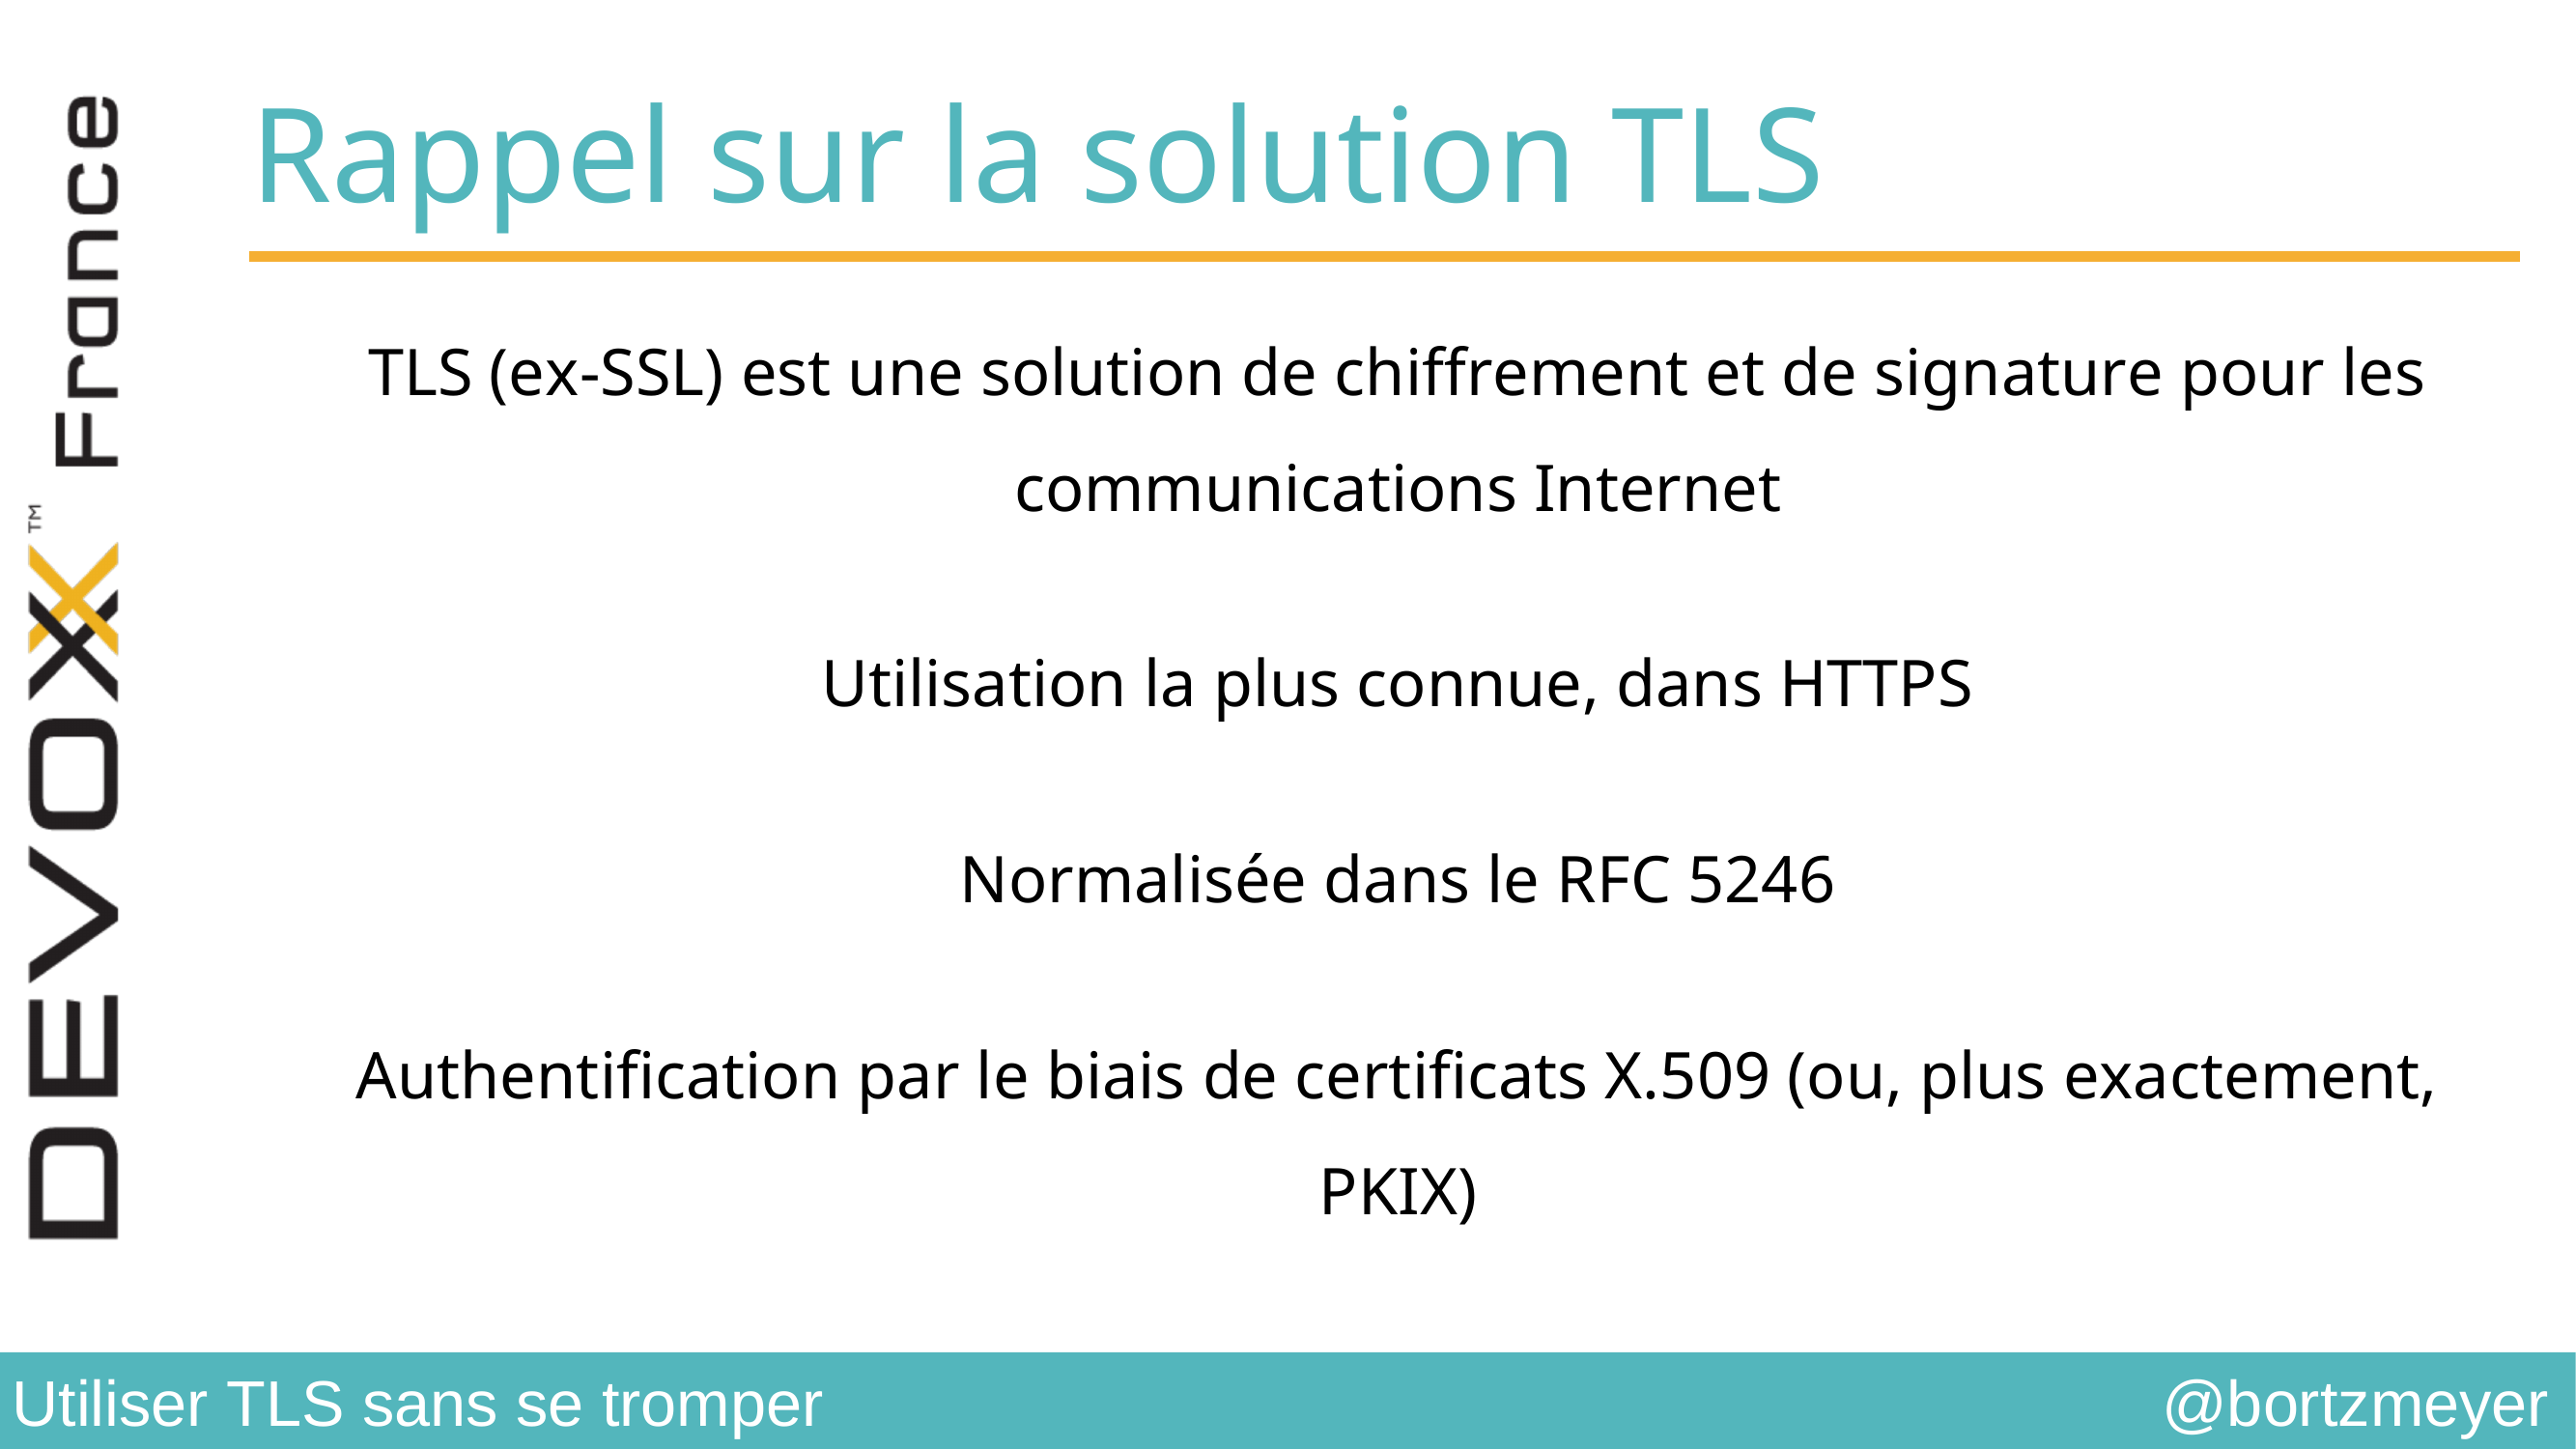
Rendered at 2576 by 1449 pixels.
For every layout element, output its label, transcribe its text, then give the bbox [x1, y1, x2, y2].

text_box Rappel sur la solution TLS [250, 71, 2453, 229]
picture [0, 74, 141, 1270]
text_box TLS (ex-SSL) est une solution de chiffrement et de signature pour les communications Internet Utilisation la plus connue, dans HTTPS Normalisée dans le RFC 5246 Authentification par le biais de certificats X.509 (ou, plus exactement, PKIX) [262, 285, 2534, 1235]
